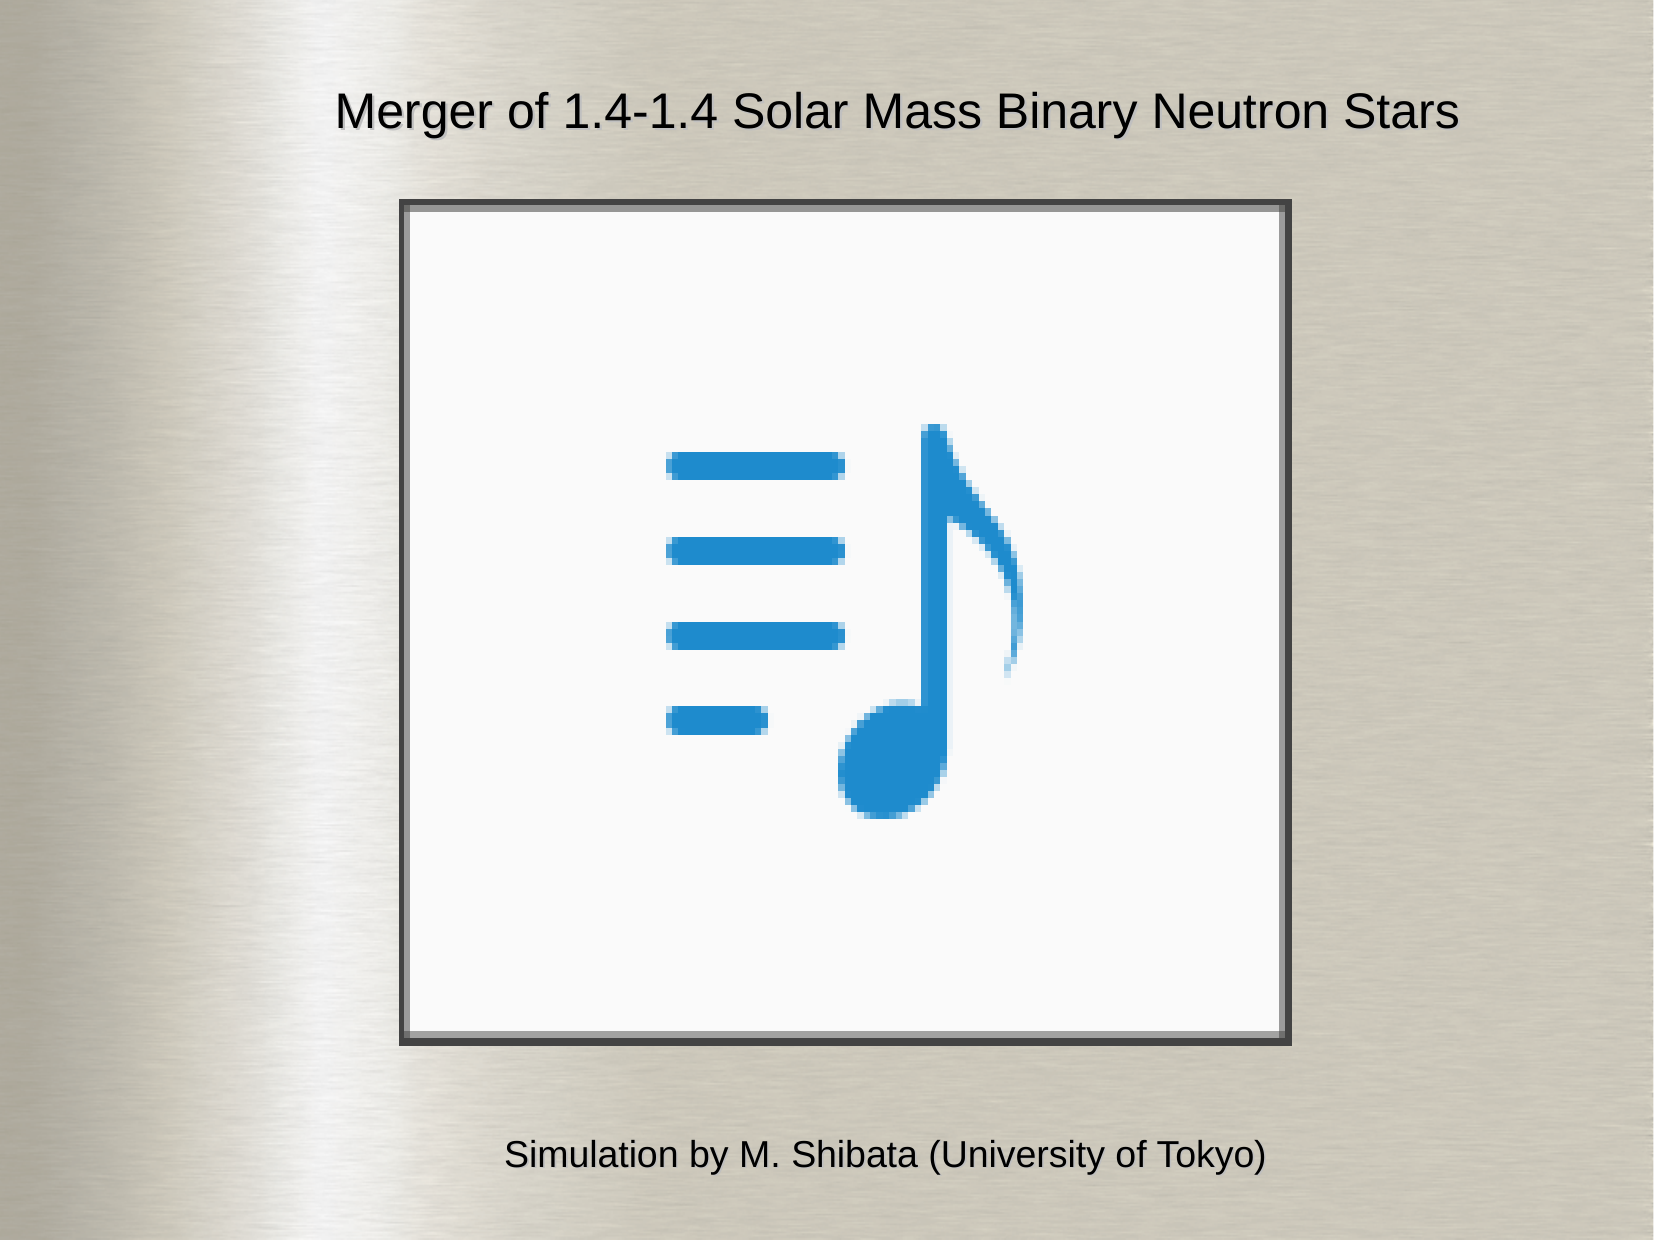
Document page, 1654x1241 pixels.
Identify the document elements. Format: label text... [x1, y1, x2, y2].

text_box Merger of 1.4-1.4 Solar Mass Binary Neutron Stars [319, 75, 1451, 147]
text_box Simulation by M. Shibata (University of Tokyo) [489, 1125, 1286, 1183]
text_box [397, 197, 1293, 1047]
picture [0, 0, 1654, 1240]
